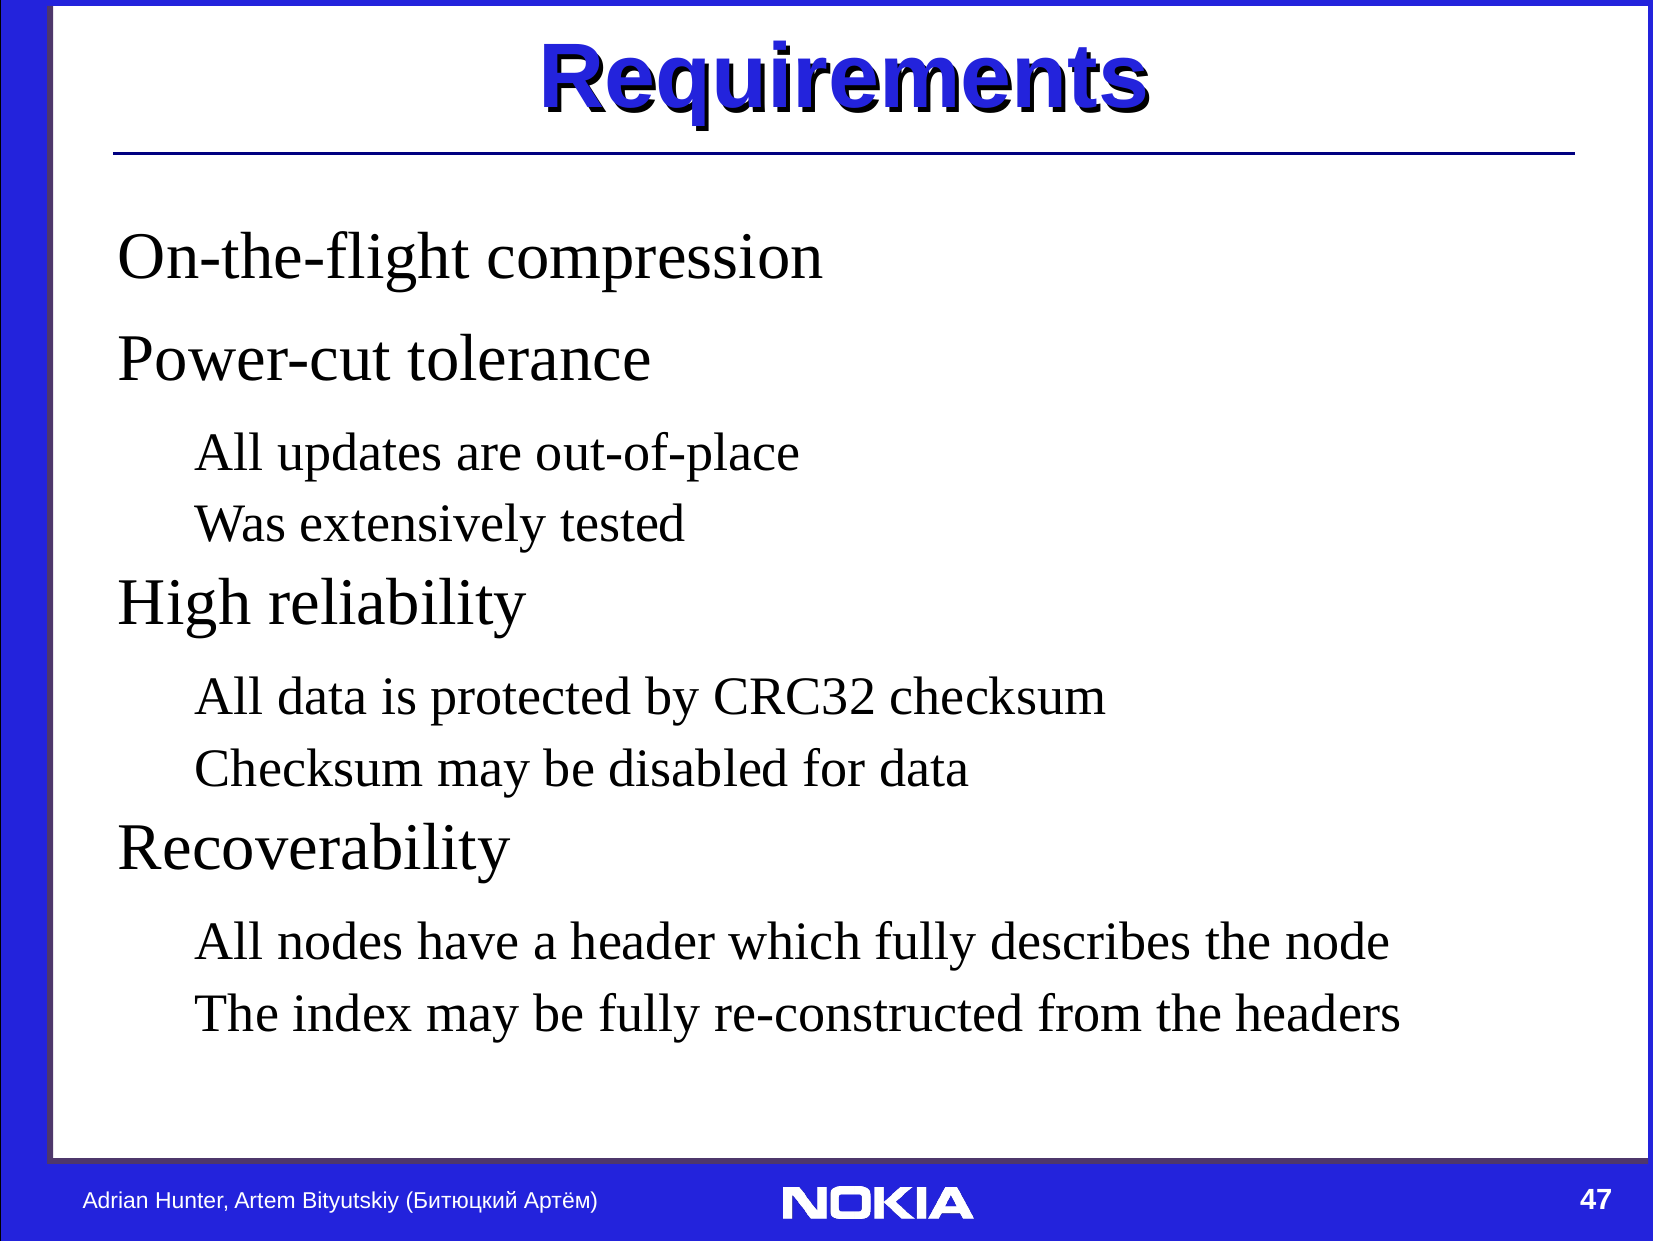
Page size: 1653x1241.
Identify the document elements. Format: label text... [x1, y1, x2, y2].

title Requirements [100, 2, 1588, 151]
list On-the-flight compression Power-cut tolerance All updates are out-of-place Was extensively tested High reliability All data is protected by CRC32 checksum Checksum may be disabled for data Recoverability All nodes have a header which fully describes the node The index may be fully re-constructed from the headers [100, 219, 1588, 1104]
picture [783, 1186, 974, 1219]
